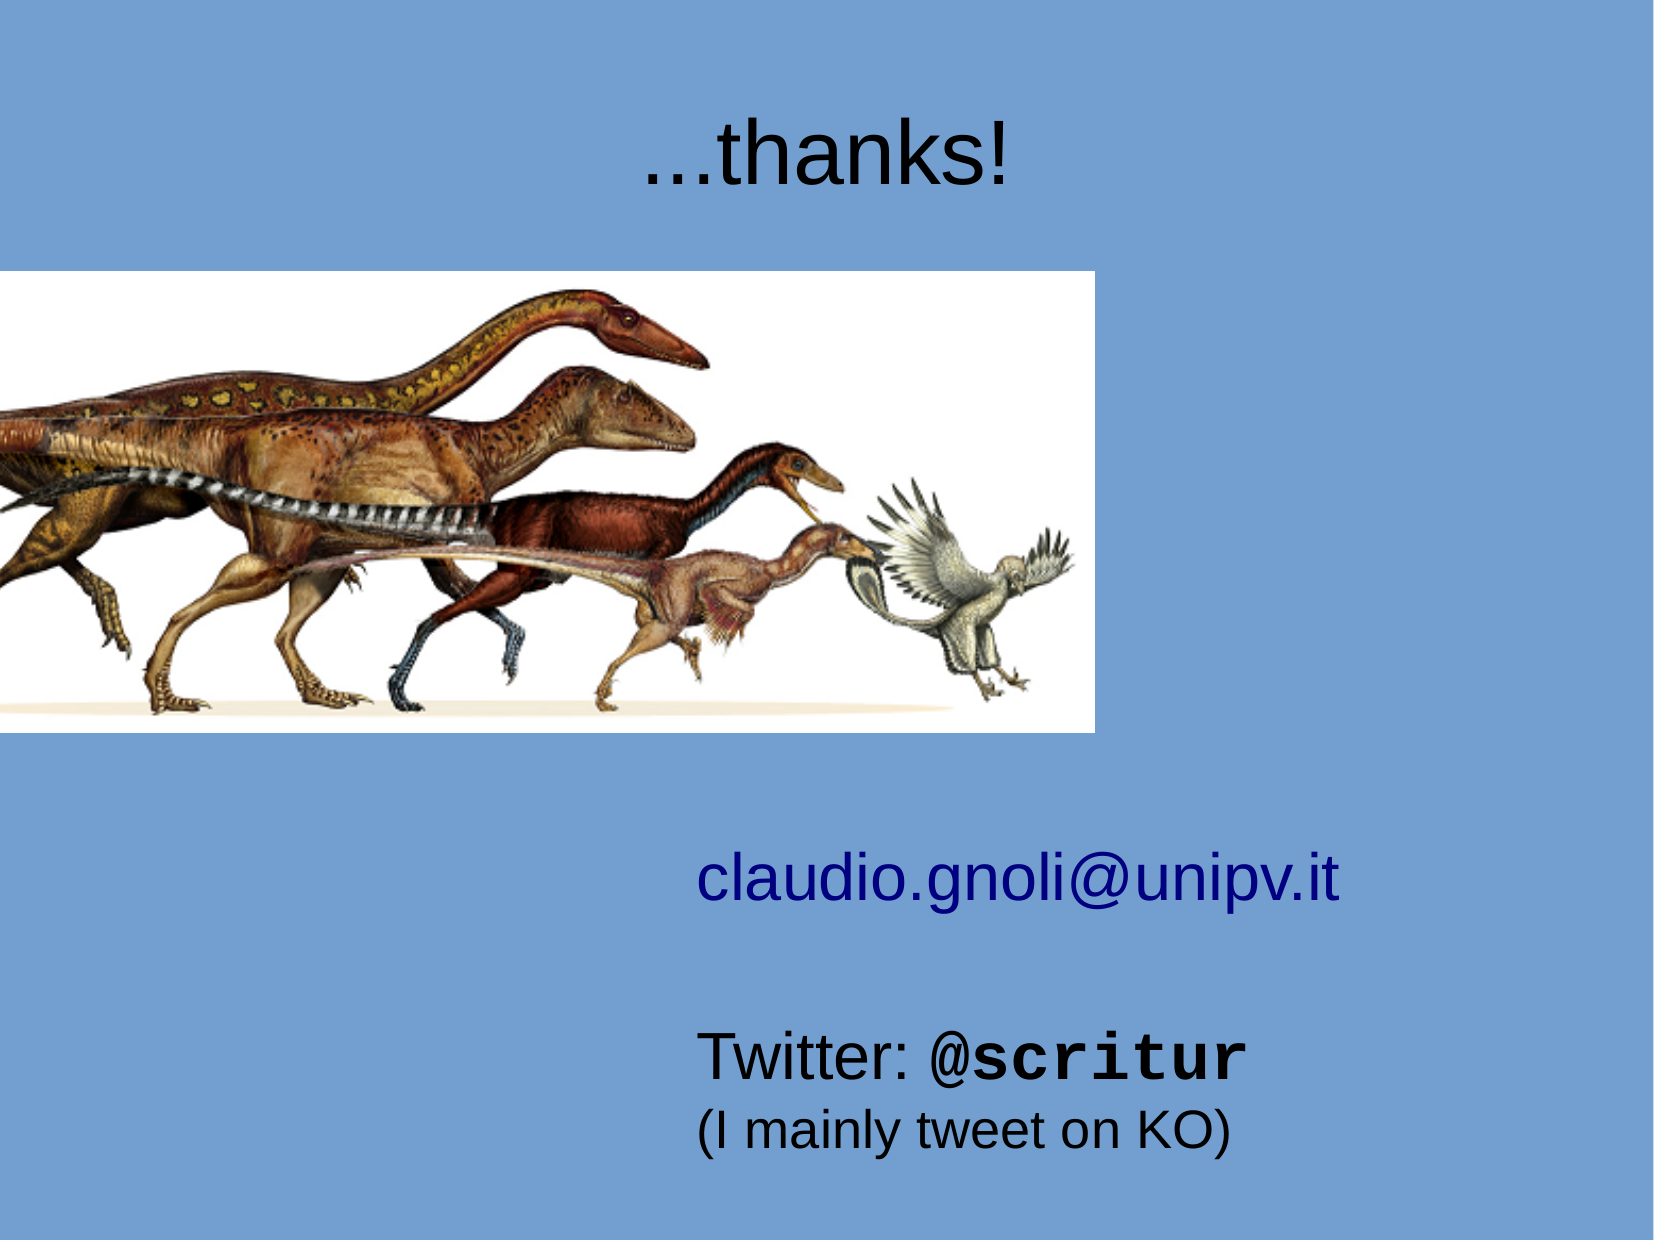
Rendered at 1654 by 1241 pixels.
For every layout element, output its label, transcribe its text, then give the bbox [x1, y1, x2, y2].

title ...thanks! [82, 49, 1571, 257]
picture [0, 271, 1095, 733]
list claudio.gnoli@unipv.it Twitter: @scritur (I mainly tweet on KO) [625, 839, 1654, 1241]
